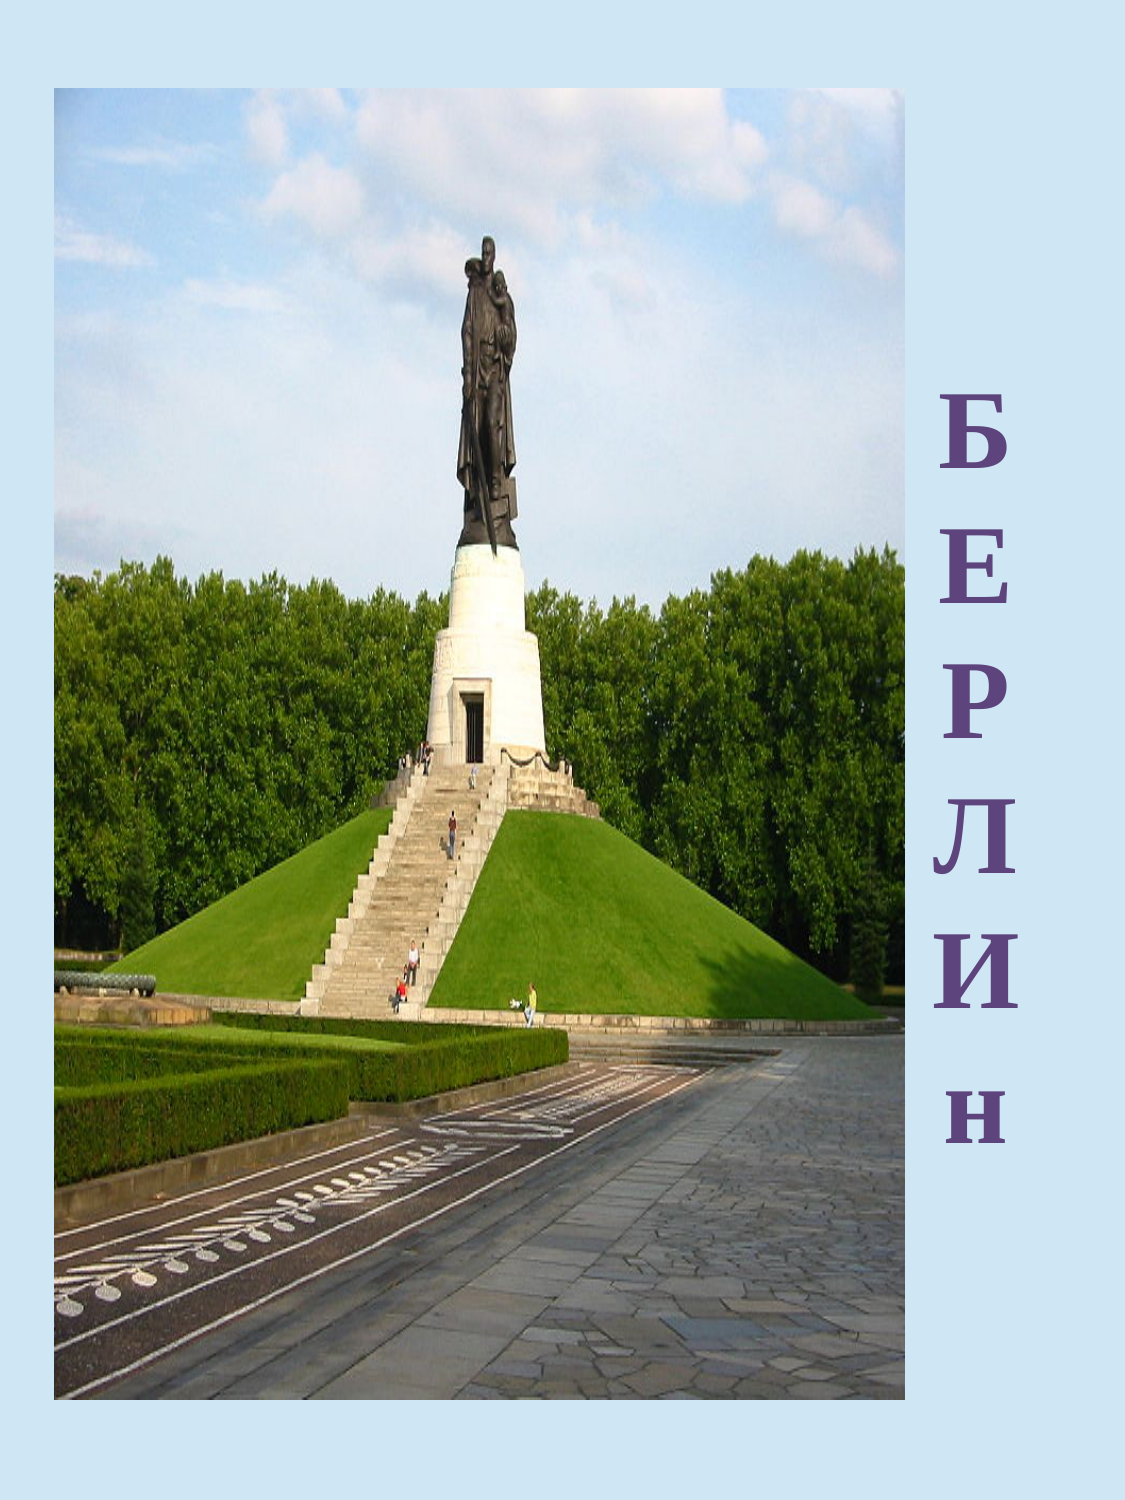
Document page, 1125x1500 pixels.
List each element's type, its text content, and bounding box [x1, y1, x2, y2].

text_box Б Е Р Л И н [881, 348, 1071, 1174]
picture [54, 88, 905, 1400]
